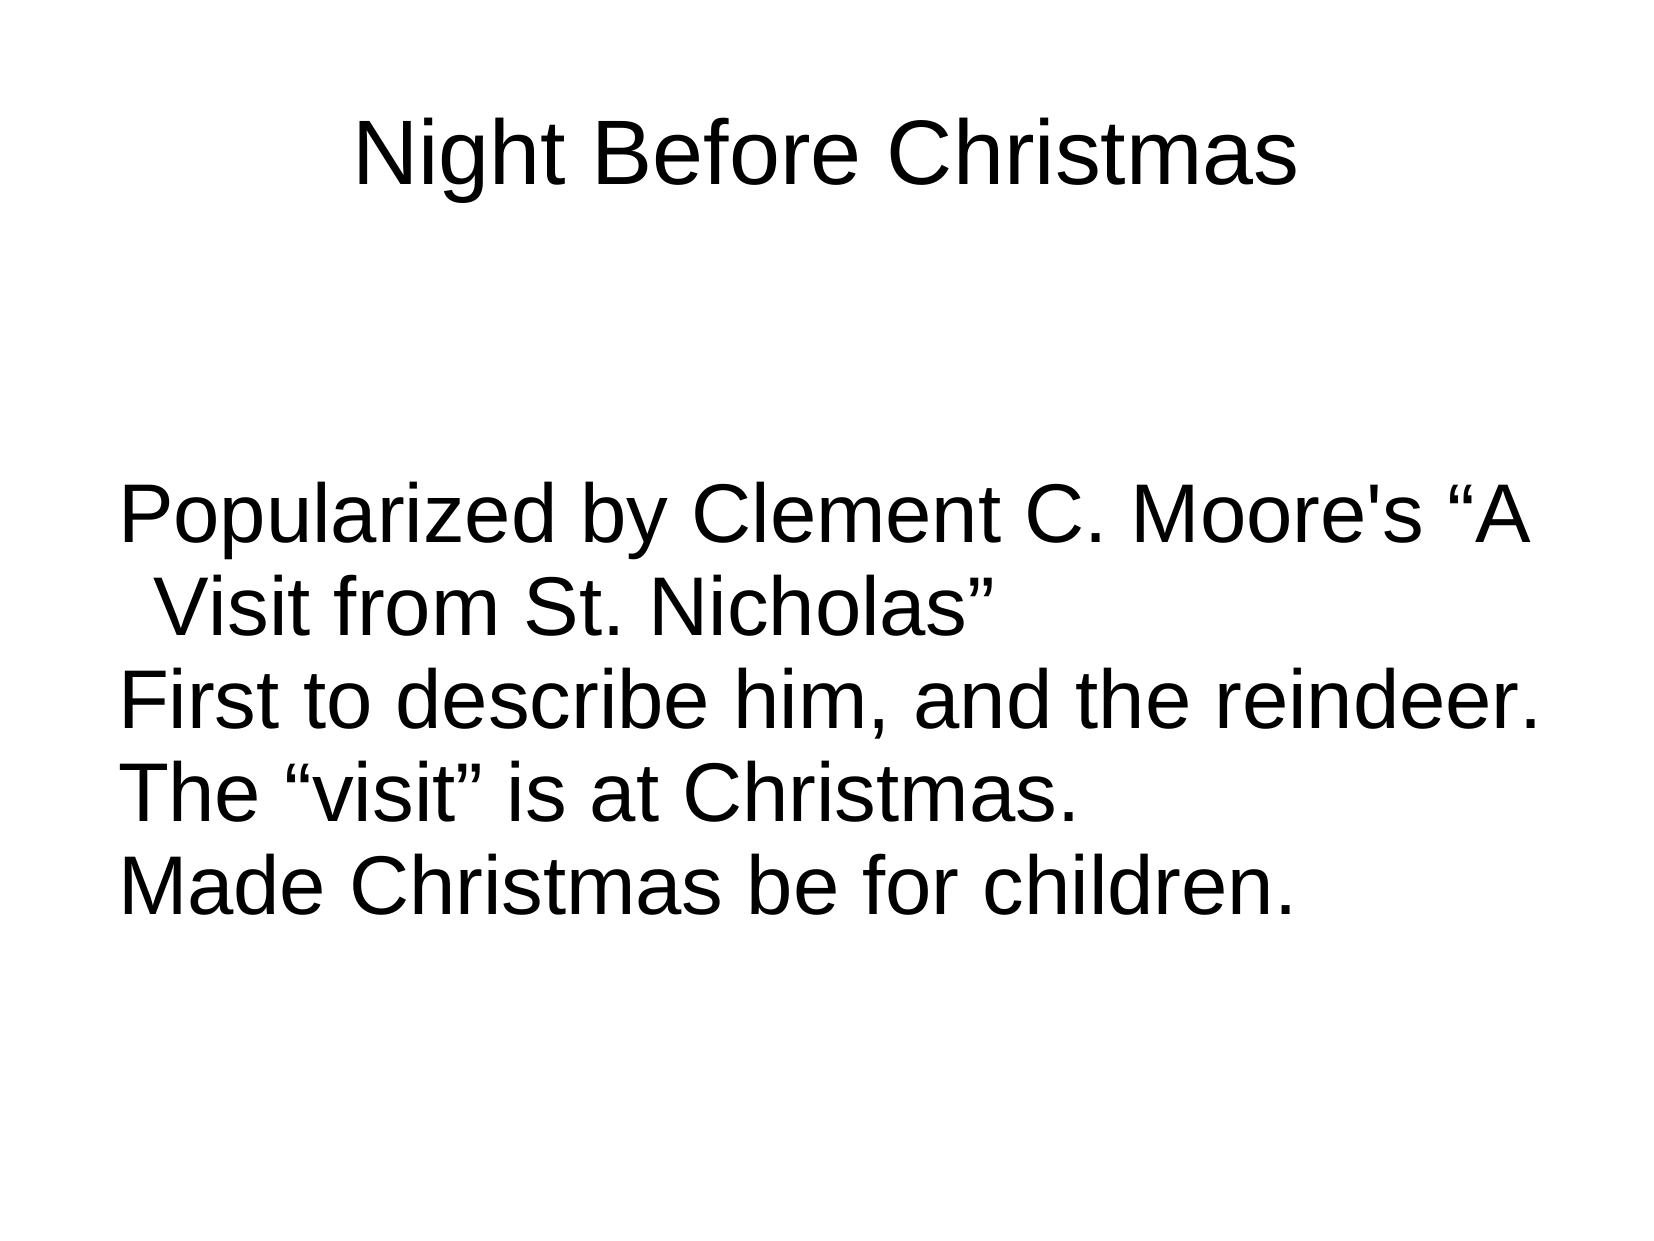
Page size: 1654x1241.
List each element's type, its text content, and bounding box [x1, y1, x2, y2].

subtitle Popularized by Clement C. Moore's “A Visit from St. Nicholas” First to describe him, and the reindeer. The “visit” is at Christmas. Made Christmas be for children. [82, 290, 1571, 1109]
title Night Before Christmas [82, 49, 1571, 257]
